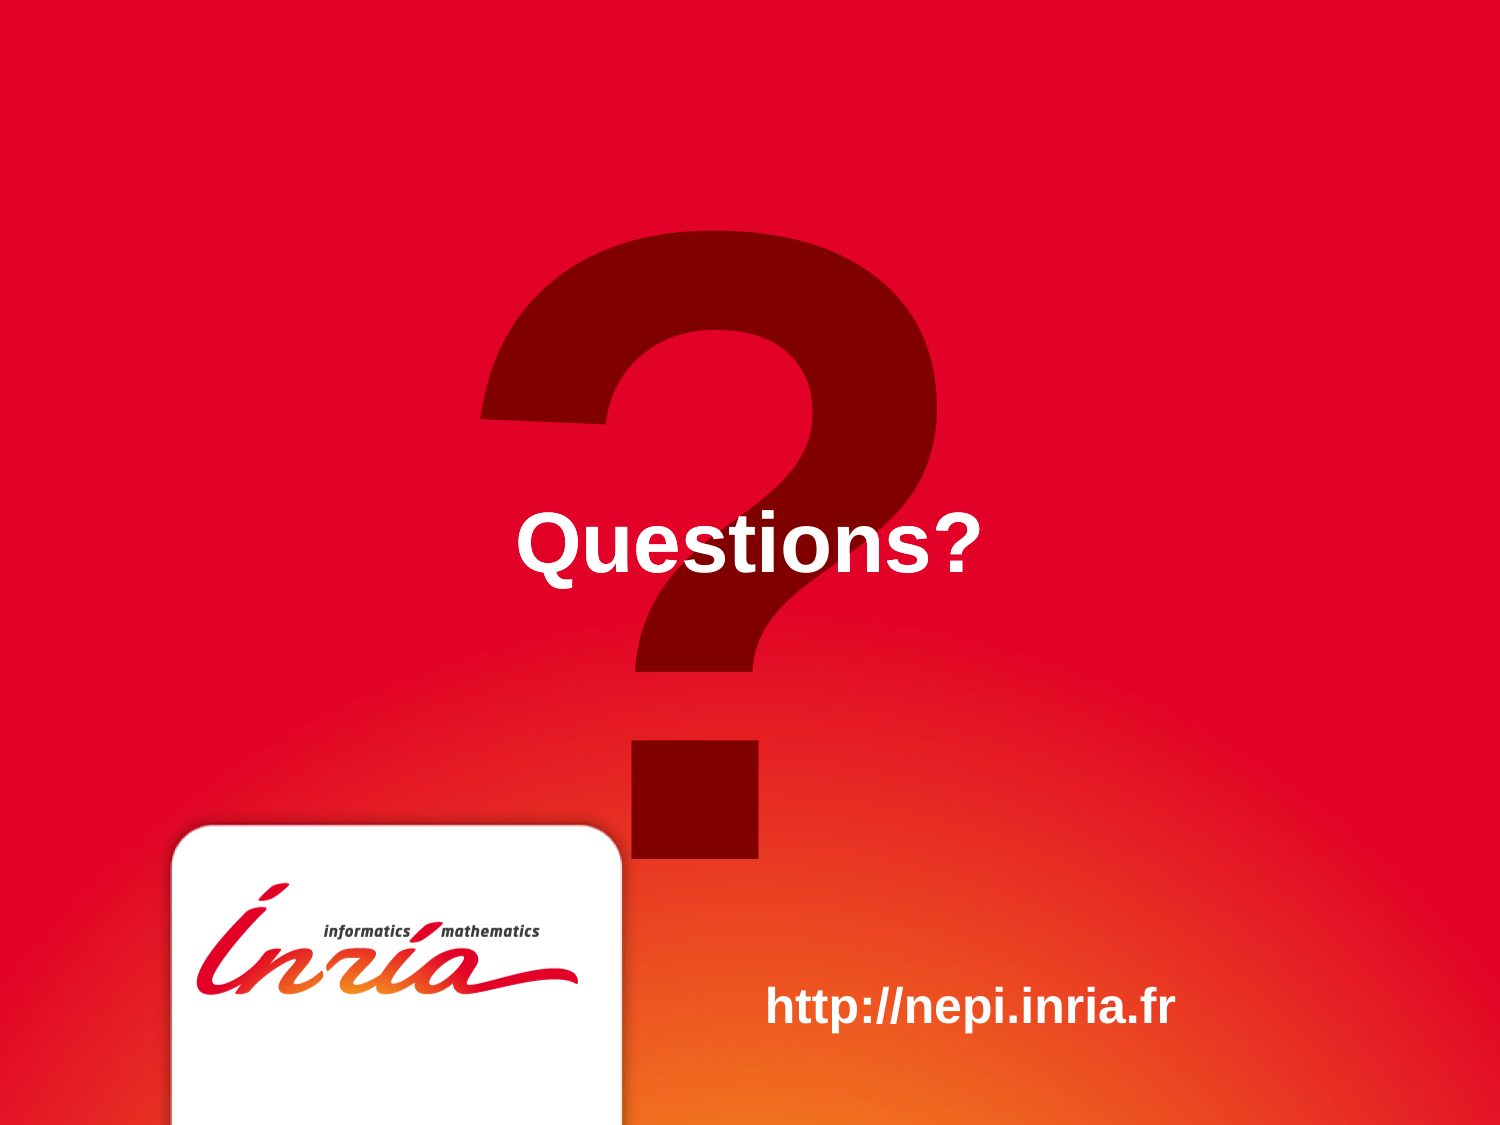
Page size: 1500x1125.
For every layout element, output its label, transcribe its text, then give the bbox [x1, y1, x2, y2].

text_box ? [424, 668, 1004, 1058]
title Questions? [41, 479, 1459, 668]
picture [0, 0, 1500, 1125]
text_box ? [424, 37, 1004, 479]
text_box http://nepi.inria.fr [1004, 686, 1459, 1041]
